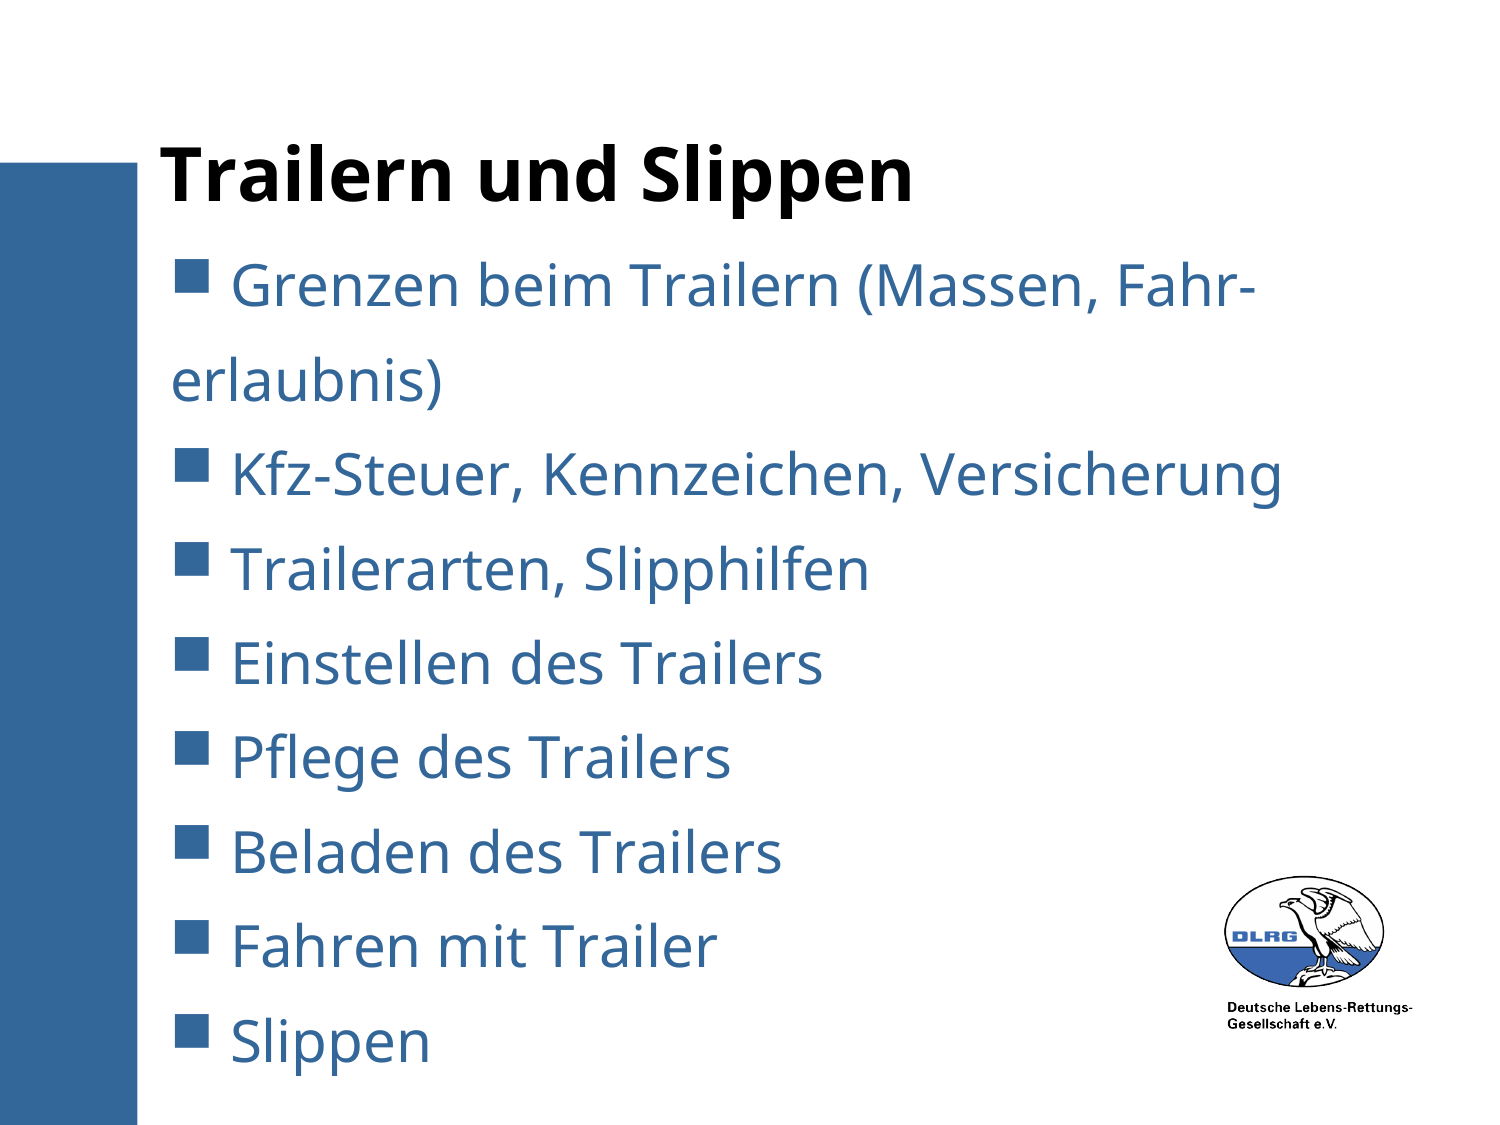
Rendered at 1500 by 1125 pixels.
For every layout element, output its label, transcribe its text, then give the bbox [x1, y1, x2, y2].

text_box Grenzen beim Trailern (Massen, Fahr- erlaubnis) Kfz-Steuer, Kennzeichen, Versicherung Trailerarten, Slipphilfen Einstellen des Trailers Pflege des Trailers Beladen des Trailers Fahren mit Trailer Slippen [155, 233, 1384, 1065]
picture [1384, 874, 1413, 1030]
text_box Trailern und Slippen [144, 111, 1438, 233]
